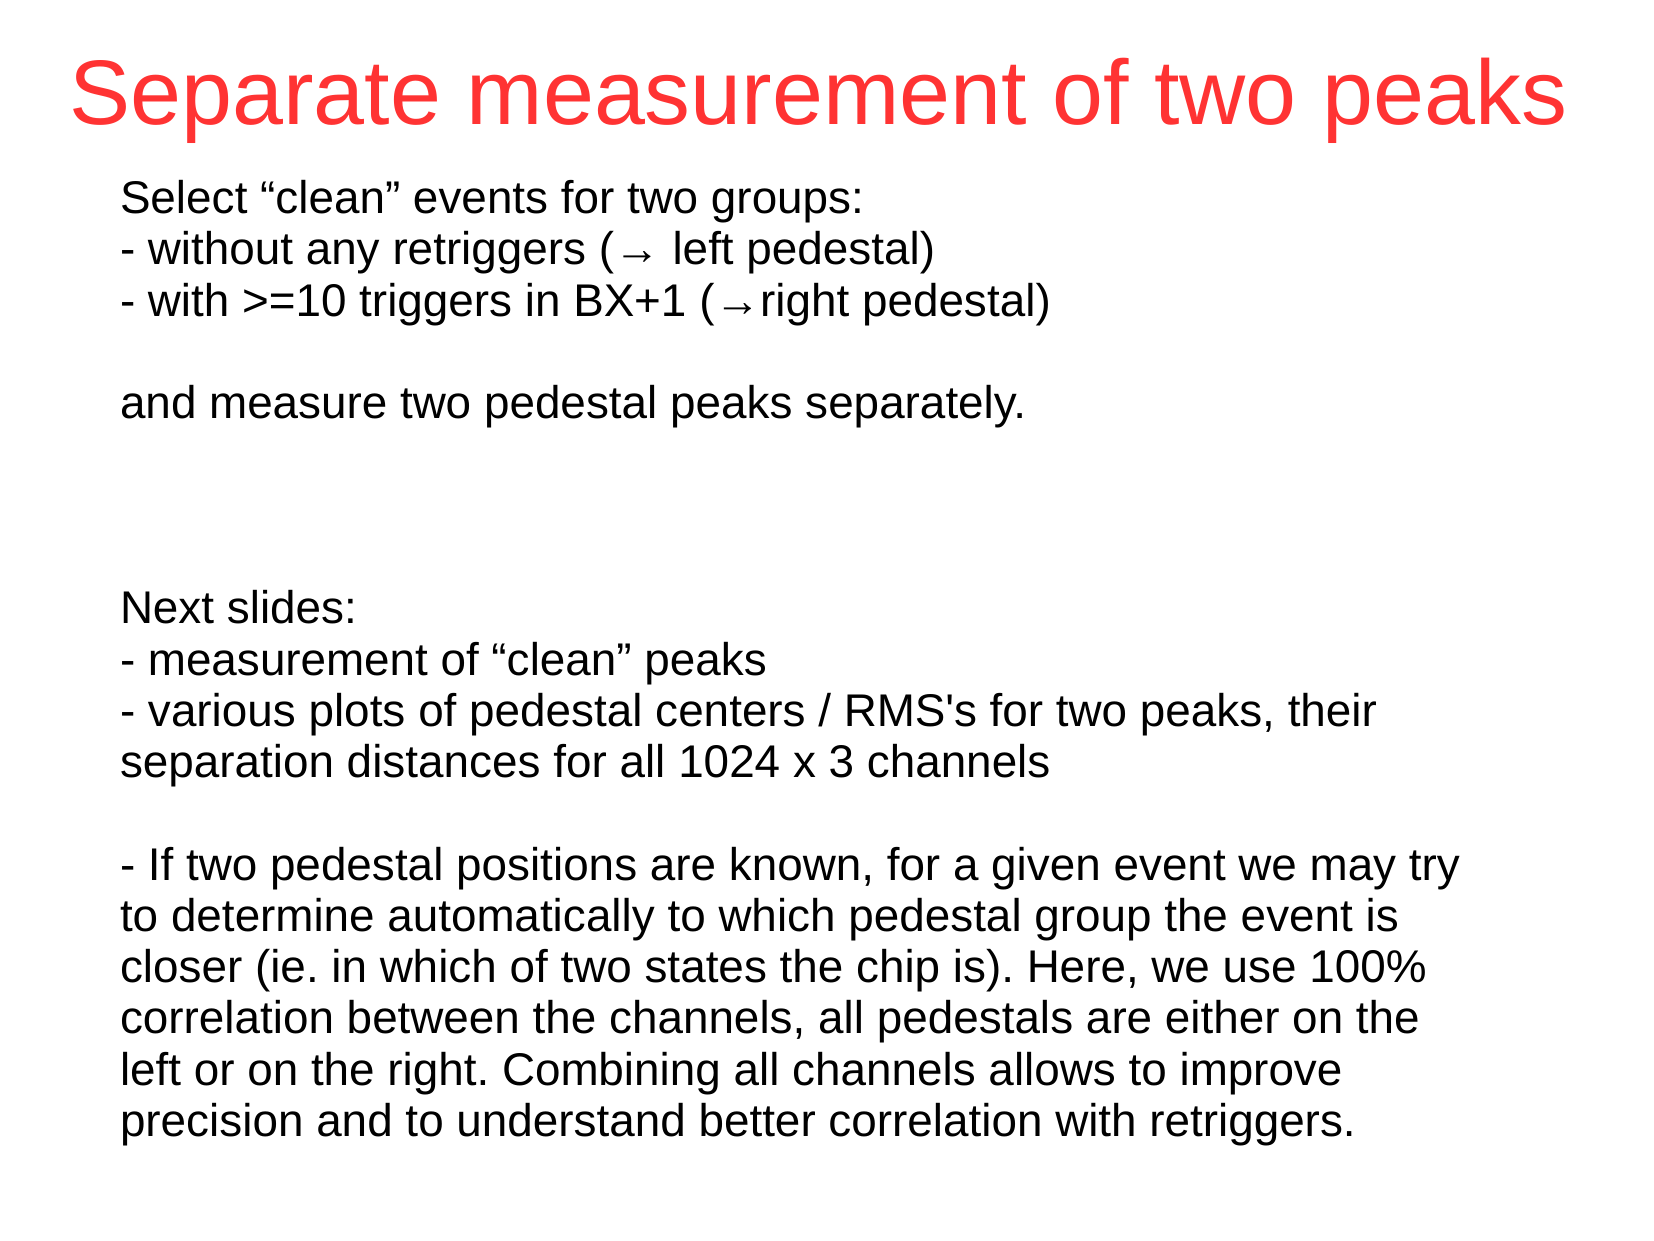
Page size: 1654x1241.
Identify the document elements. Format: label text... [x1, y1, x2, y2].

title Separate measurement of two peaks [45, 0, 1594, 196]
subtitle Select “clean” events for two groups: - without any retriggers (→ left pedestal) - with >=10 triggers in BX+1 (→right pedestal) and measure two pedestal peaks separately. Next slides: - measurement of “clean” peaks - various plots of pedestal centers / RMS's for two peaks, their separation distances for all 1024 x 3 channels - If two pedestal positions are known, for a given event we may try to determine automatically to which pedestal group the event is closer (ie. in which of two states the chip is). Here, we use 100% correlation between the channels, all pedestals are either on the left or on the right. Combining all channels allows to improve precision and to understand better correlation with retriggers. [120, 196, 1486, 1147]
